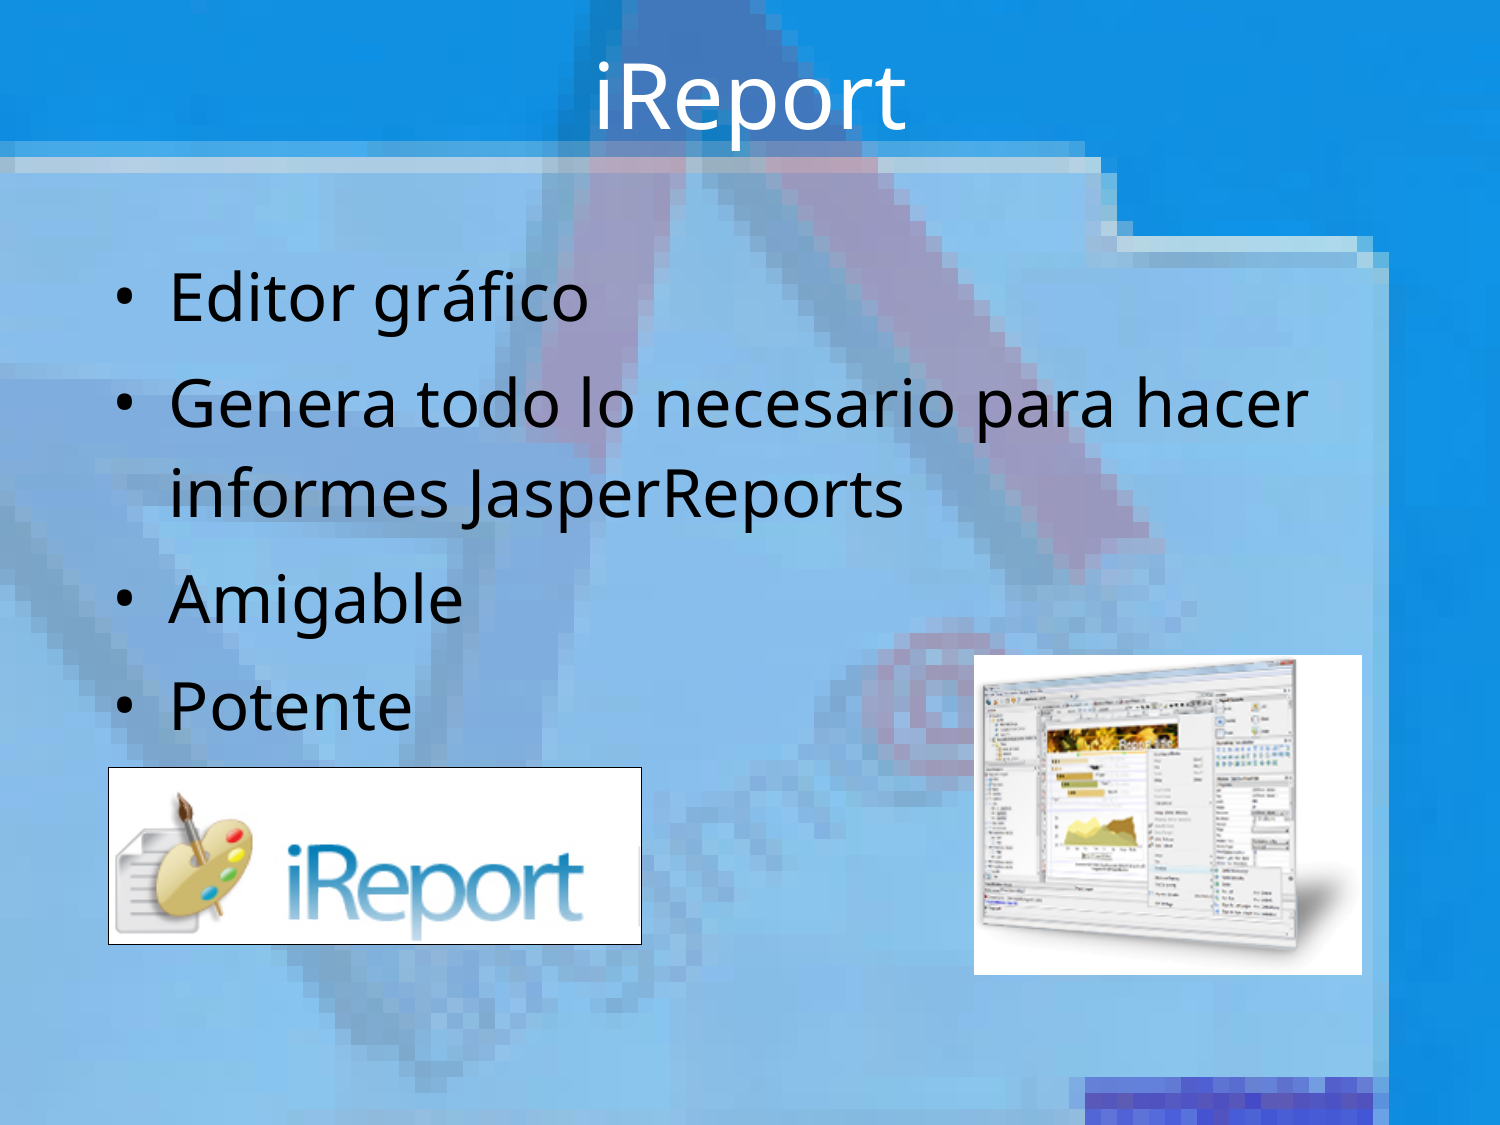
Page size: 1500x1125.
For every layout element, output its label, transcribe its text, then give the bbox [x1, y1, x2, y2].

list Editor gráfico Genera todo lo necesario para hacer informes JasperReports Amigable Potente [112, 249, 1388, 1001]
picture [0, 0, 1500, 1125]
title iReport [112, 0, 1388, 214]
text_box [108, 767, 112, 789]
